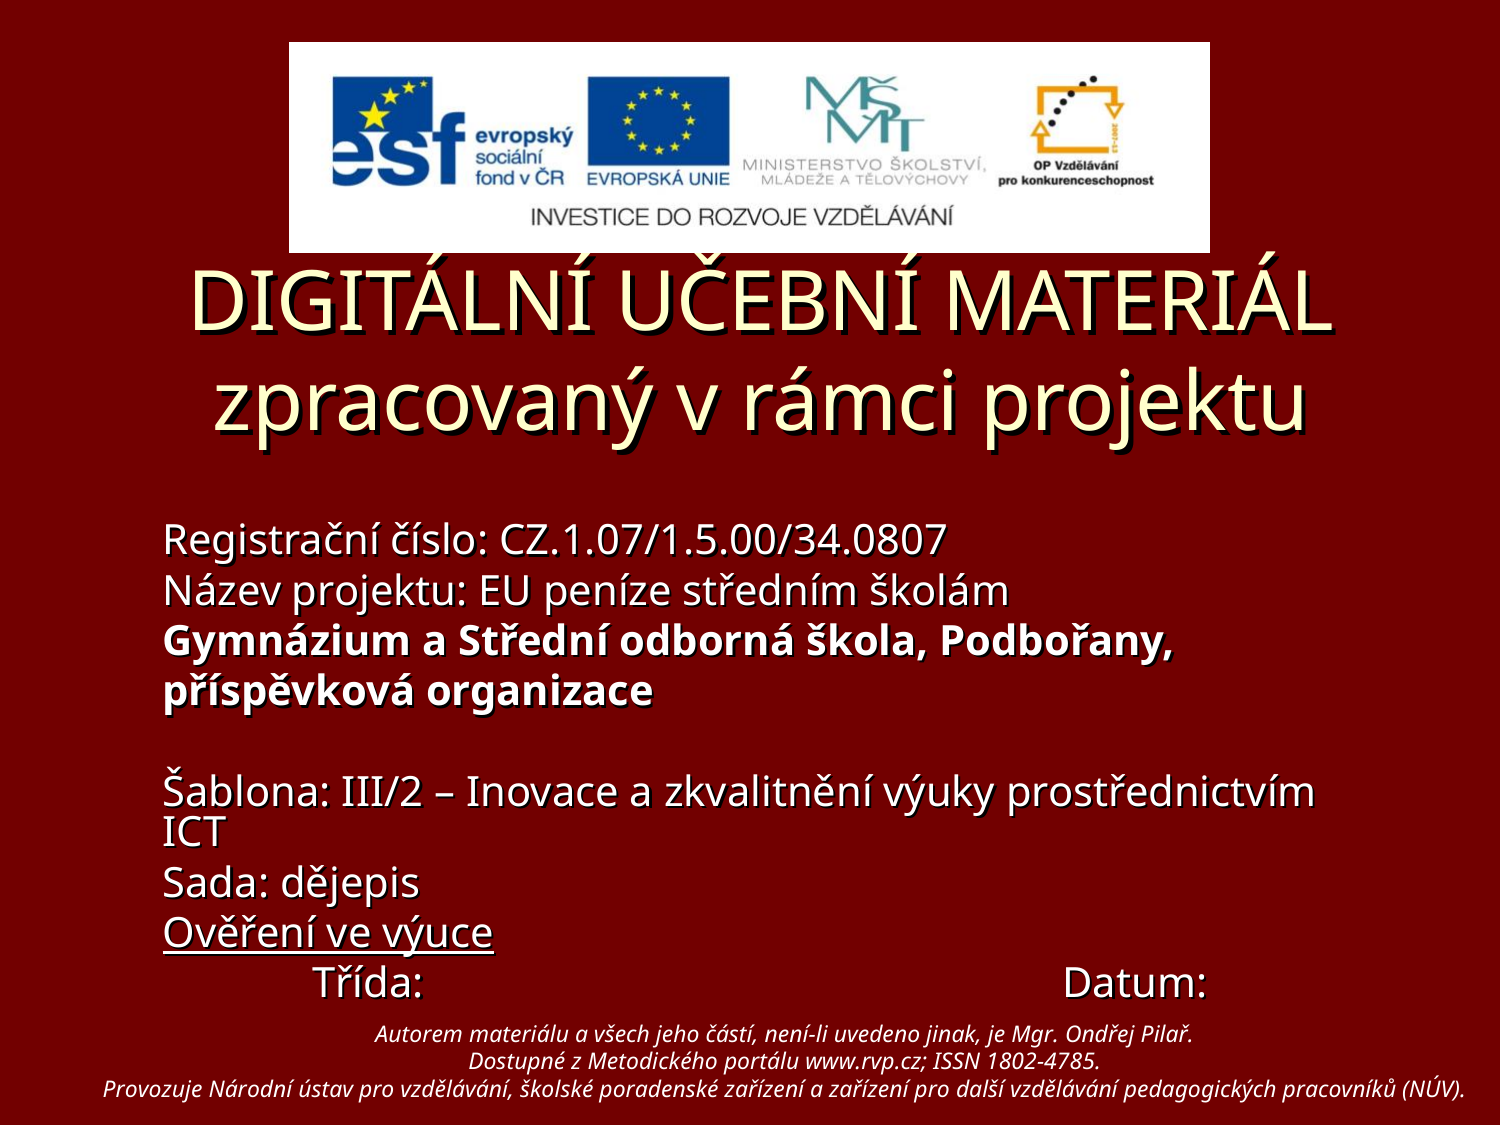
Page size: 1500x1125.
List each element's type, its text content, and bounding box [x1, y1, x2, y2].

text_box Autorem materiálu a všech jeho částí, není-li uvedeno jinak, je Mgr. Ondřej Pilař. Dostupné z Metodického portálu www.rvp.cz; ISSN 1802-4785. Provozuje Národní ústav pro vzdělávání, školské poradenské zařízení a zařízení pro další vzdělávání pedagogických pracovníků (NÚV). [70, 1011, 1500, 1110]
title DIGITÁLNÍ UČEBNÍ MATERIÁL zpracovaný v rámci projektu [159, 239, 1364, 455]
picture [289, 42, 1210, 253]
text_box Registrační číslo: CZ.1.07/1.5.00/34.0807 Název projektu: EU peníze středním školám Gymnázium a Střední odborná škola, Podbořany, příspěvková organizace Šablona: III/2 – Inovace a zkvalitnění výuky prostřednictvím ICT Sada: dějepis Ověření ve výuce Třída: Datum: [147, 515, 1376, 1011]
